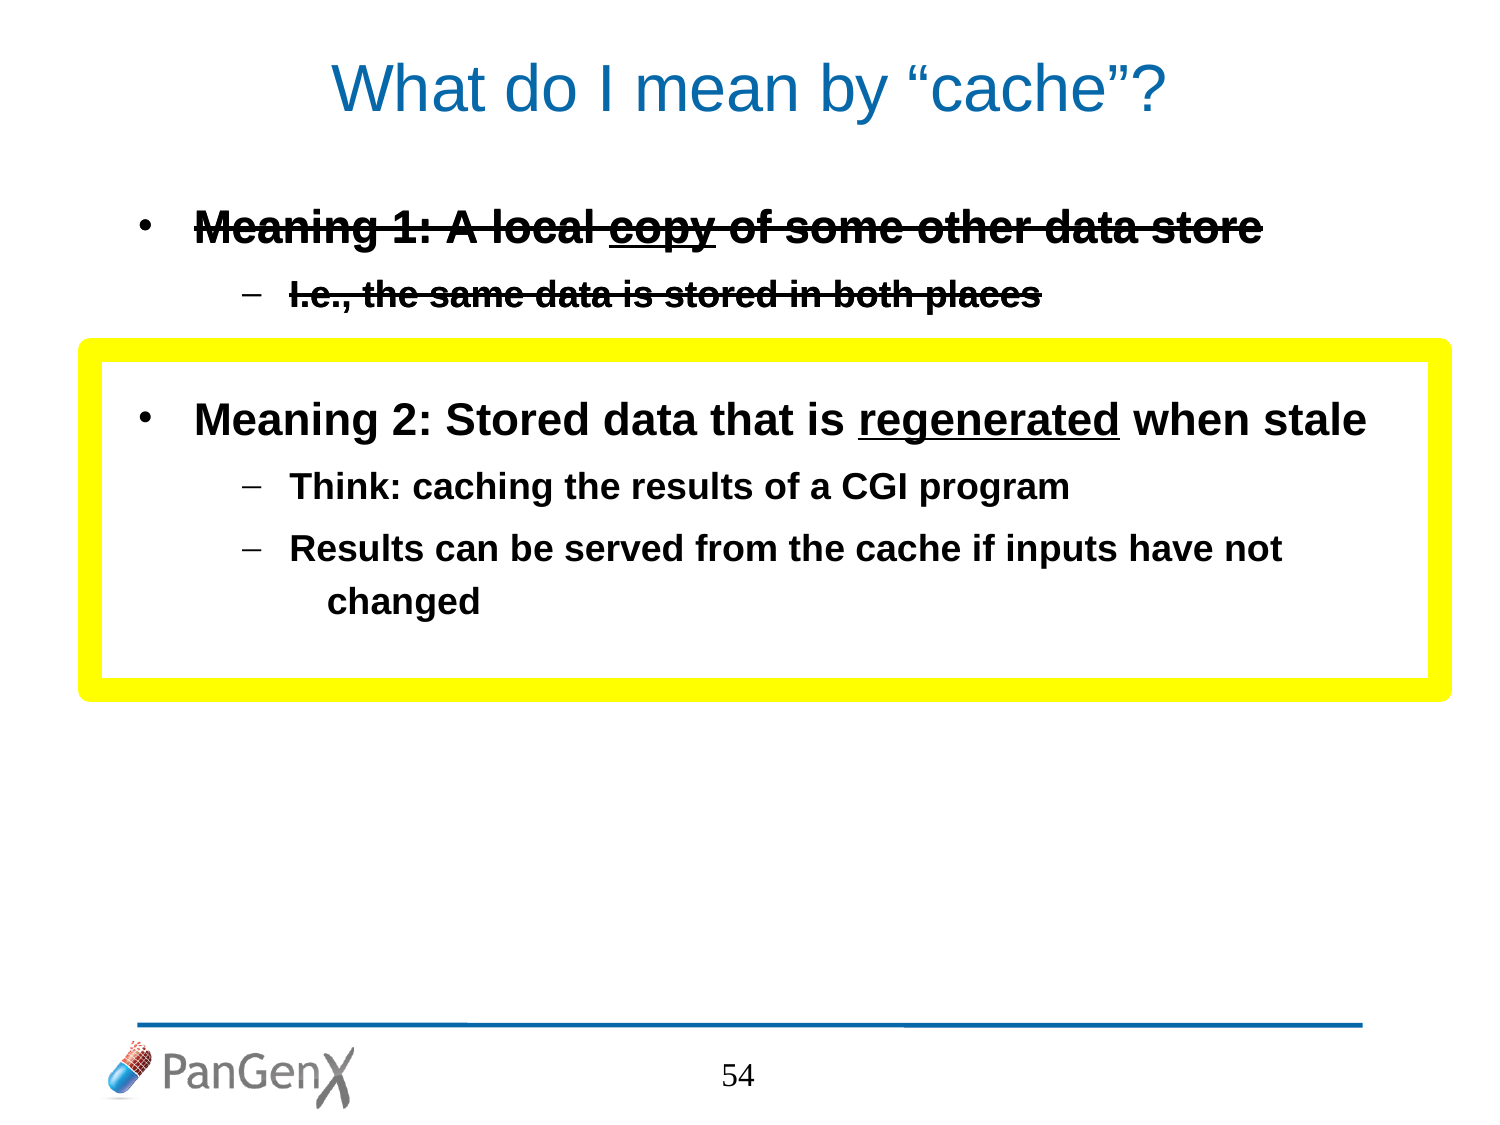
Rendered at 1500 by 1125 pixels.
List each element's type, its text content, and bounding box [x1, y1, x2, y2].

list Meaning 1: A local copy of some other data store I.e., the same data is stored in both places [115, 179, 1387, 601]
picture [89, 1041, 354, 1109]
title What do I mean by “cache”? [0, 6, 1500, 149]
list Meaning 1: A local copy of some other data store I.e., the same data is stored in both places Meaning 2: Stored data that is regenerated when stale Think: caching the results of a CGI program Results can be served from the cache if inputs have not changed [115, 601, 1387, 1005]
